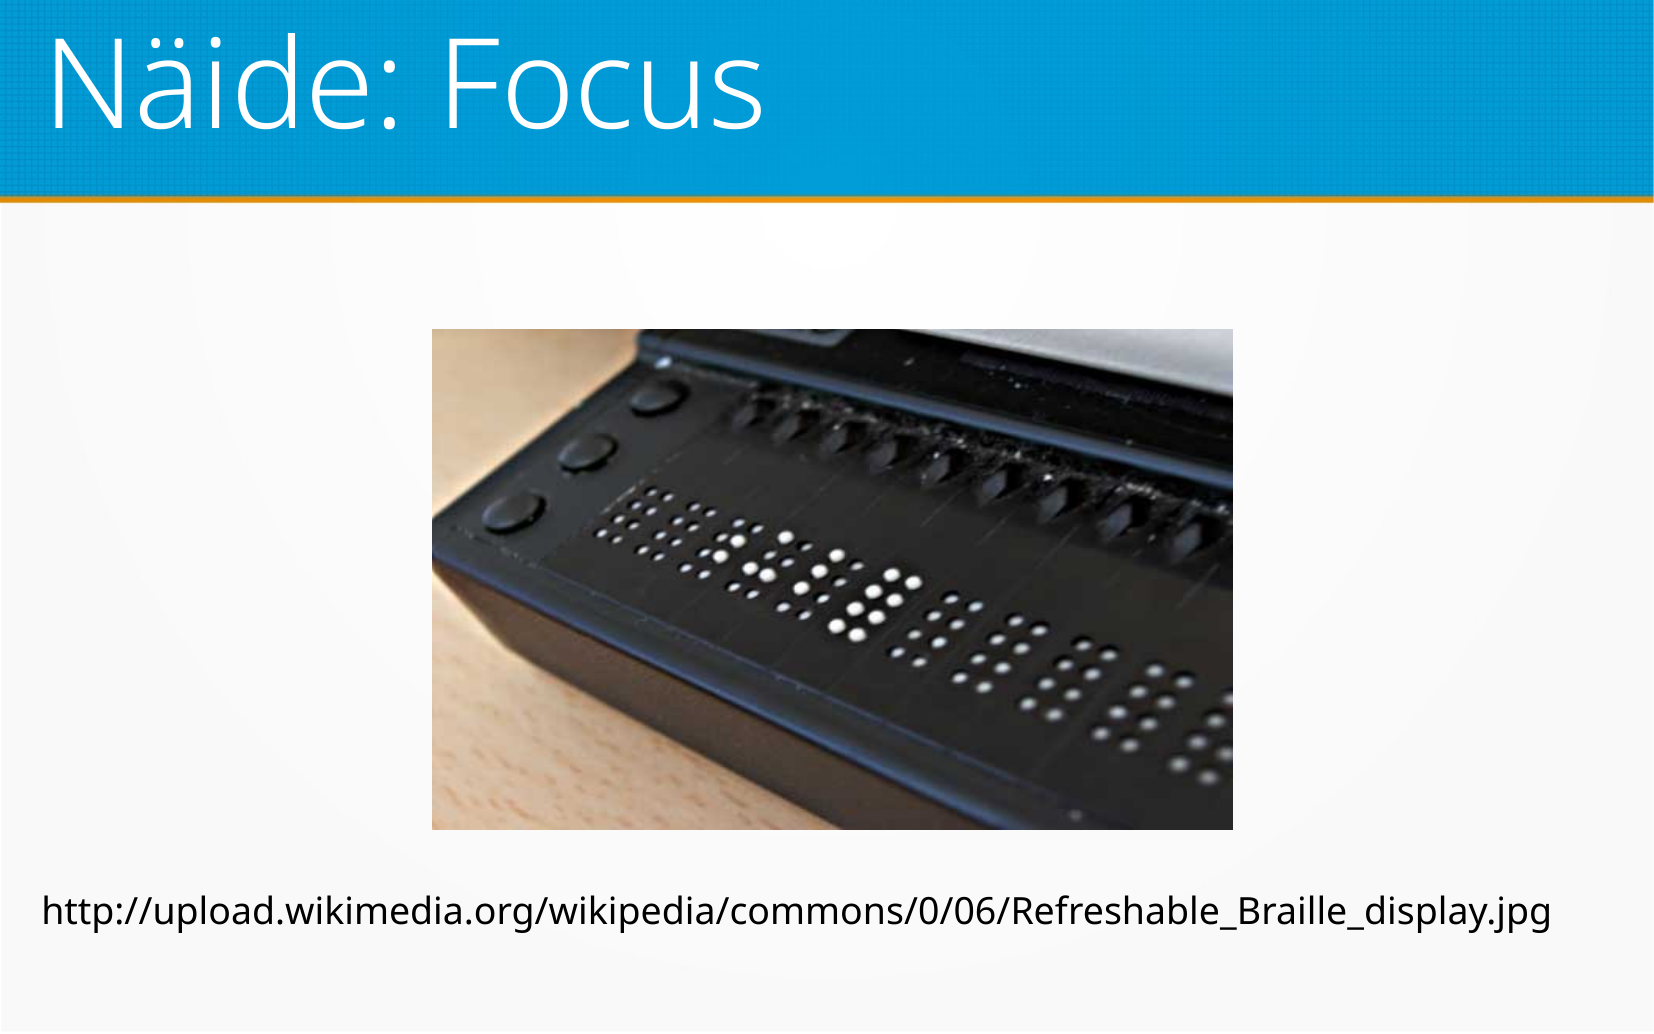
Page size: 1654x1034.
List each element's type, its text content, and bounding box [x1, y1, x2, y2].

text_box http://upload.wikimedia.org/wikipedia/commons/0/06/Refreshable_Braille_display.jpg [35, 862, 1654, 959]
title Näide: Focus [43, 0, 1619, 166]
picture [0, 195, 1654, 1034]
